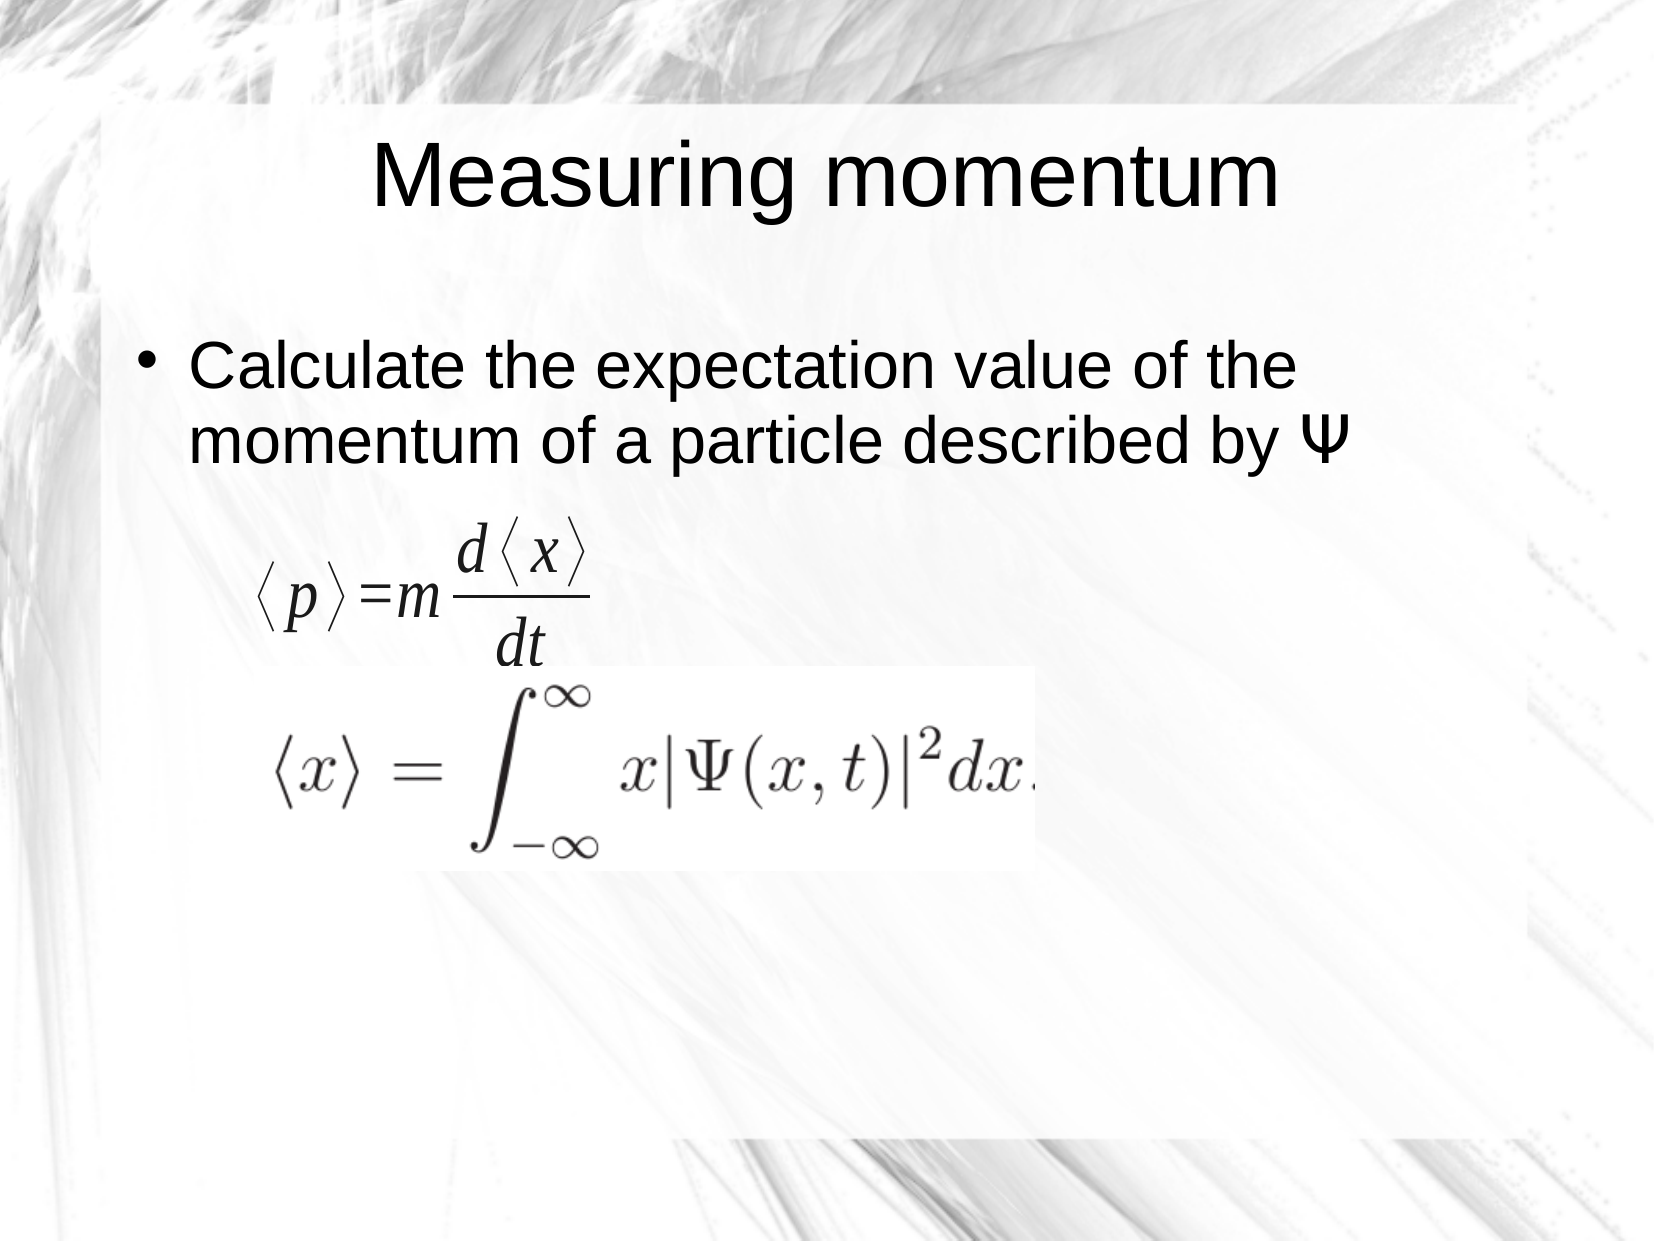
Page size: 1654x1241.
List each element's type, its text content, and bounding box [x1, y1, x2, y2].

list Calculate the expectation value of the momentum of a particle described by Ψ [118, 324, 1506, 1144]
picture [0, 0, 1654, 1241]
title Measuring momentum [118, 88, 1536, 257]
chart [240, 509, 616, 682]
